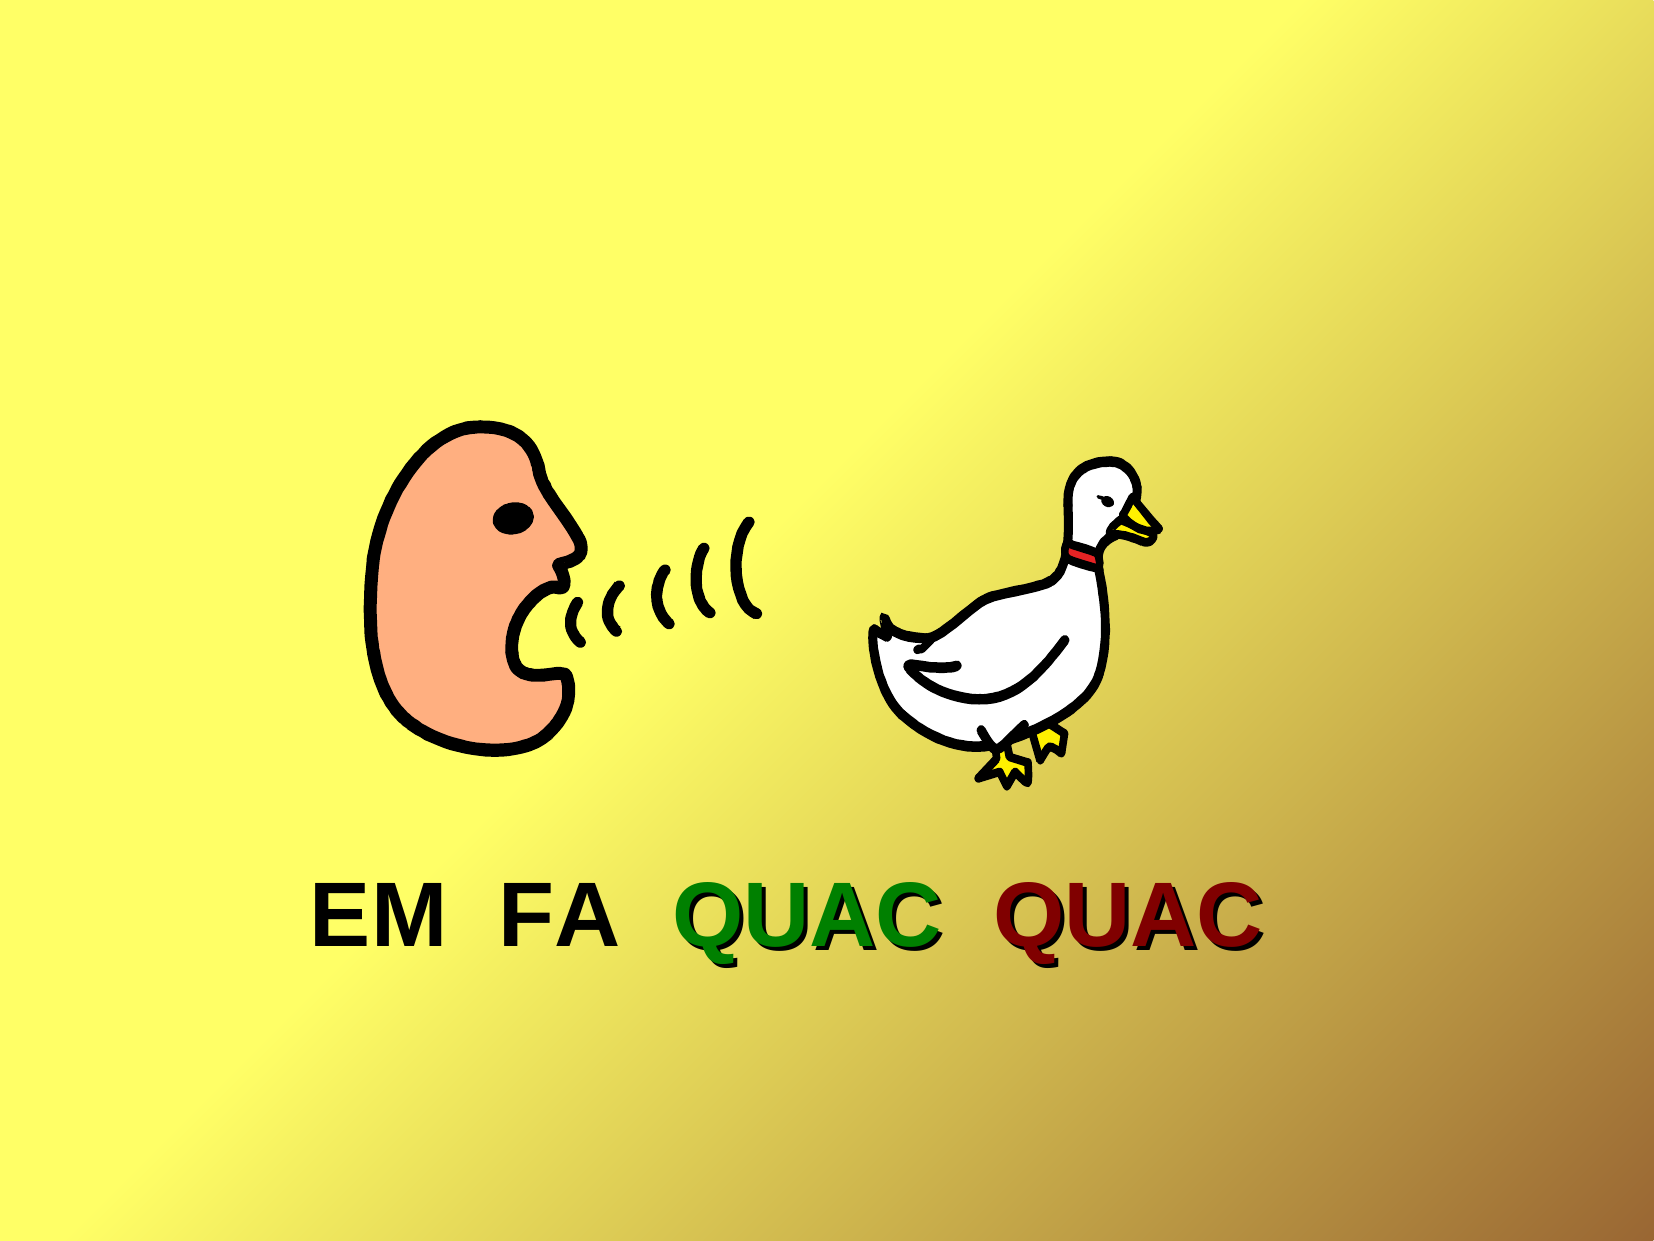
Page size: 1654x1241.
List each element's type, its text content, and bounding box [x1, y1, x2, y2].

picture [809, 400, 1241, 827]
text_box EM FA QUAC QUAC [295, 856, 1654, 1033]
picture [324, 383, 786, 784]
